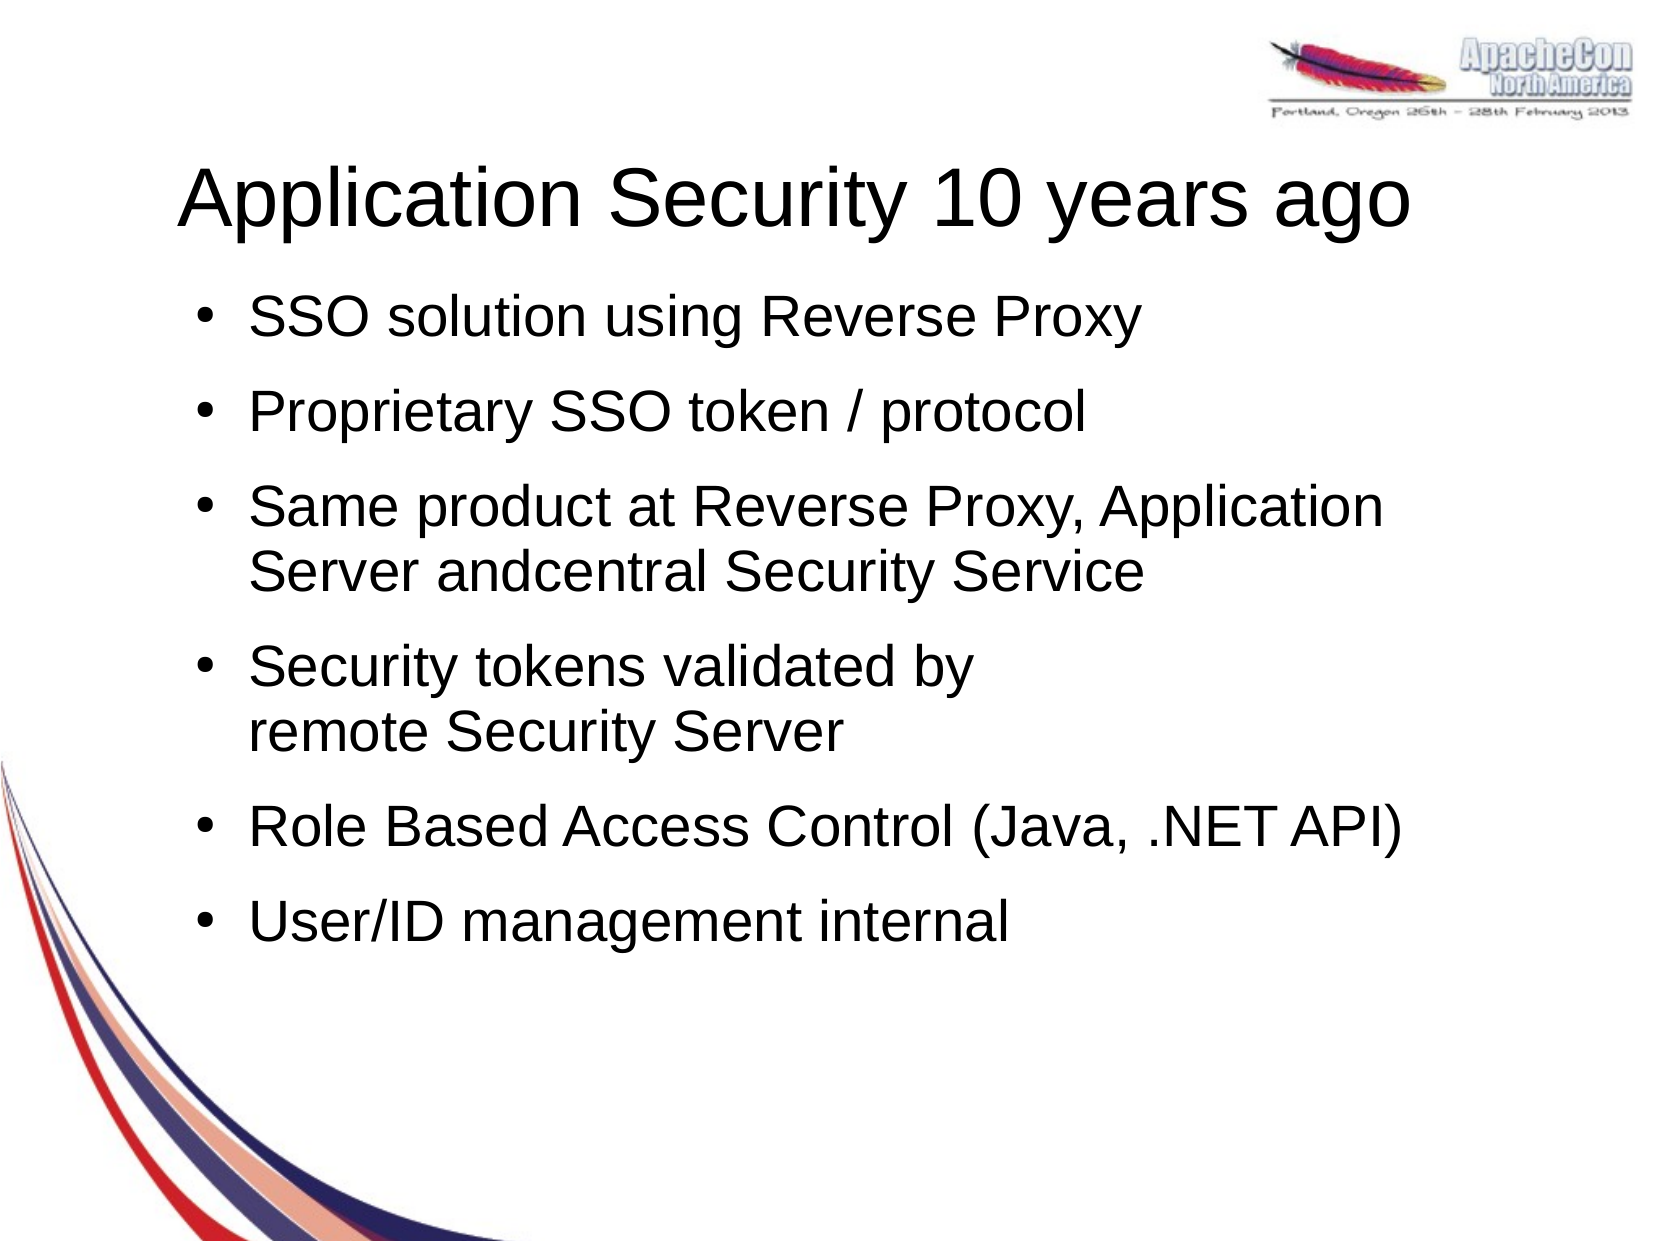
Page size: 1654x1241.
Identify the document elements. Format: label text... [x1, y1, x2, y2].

title Application Security 10 years ago [177, 149, 1536, 247]
list SSO solution using Reverse Proxy Proprietary SSO token / protocol Same product at Reverse Proxy, Application Server andcentral Security Service Security tokens validated by remote Security Server Role Based Access Control (Java, .NET API) User/ID management internal [177, 283, 1536, 990]
picture [0, 0, 1654, 1241]
